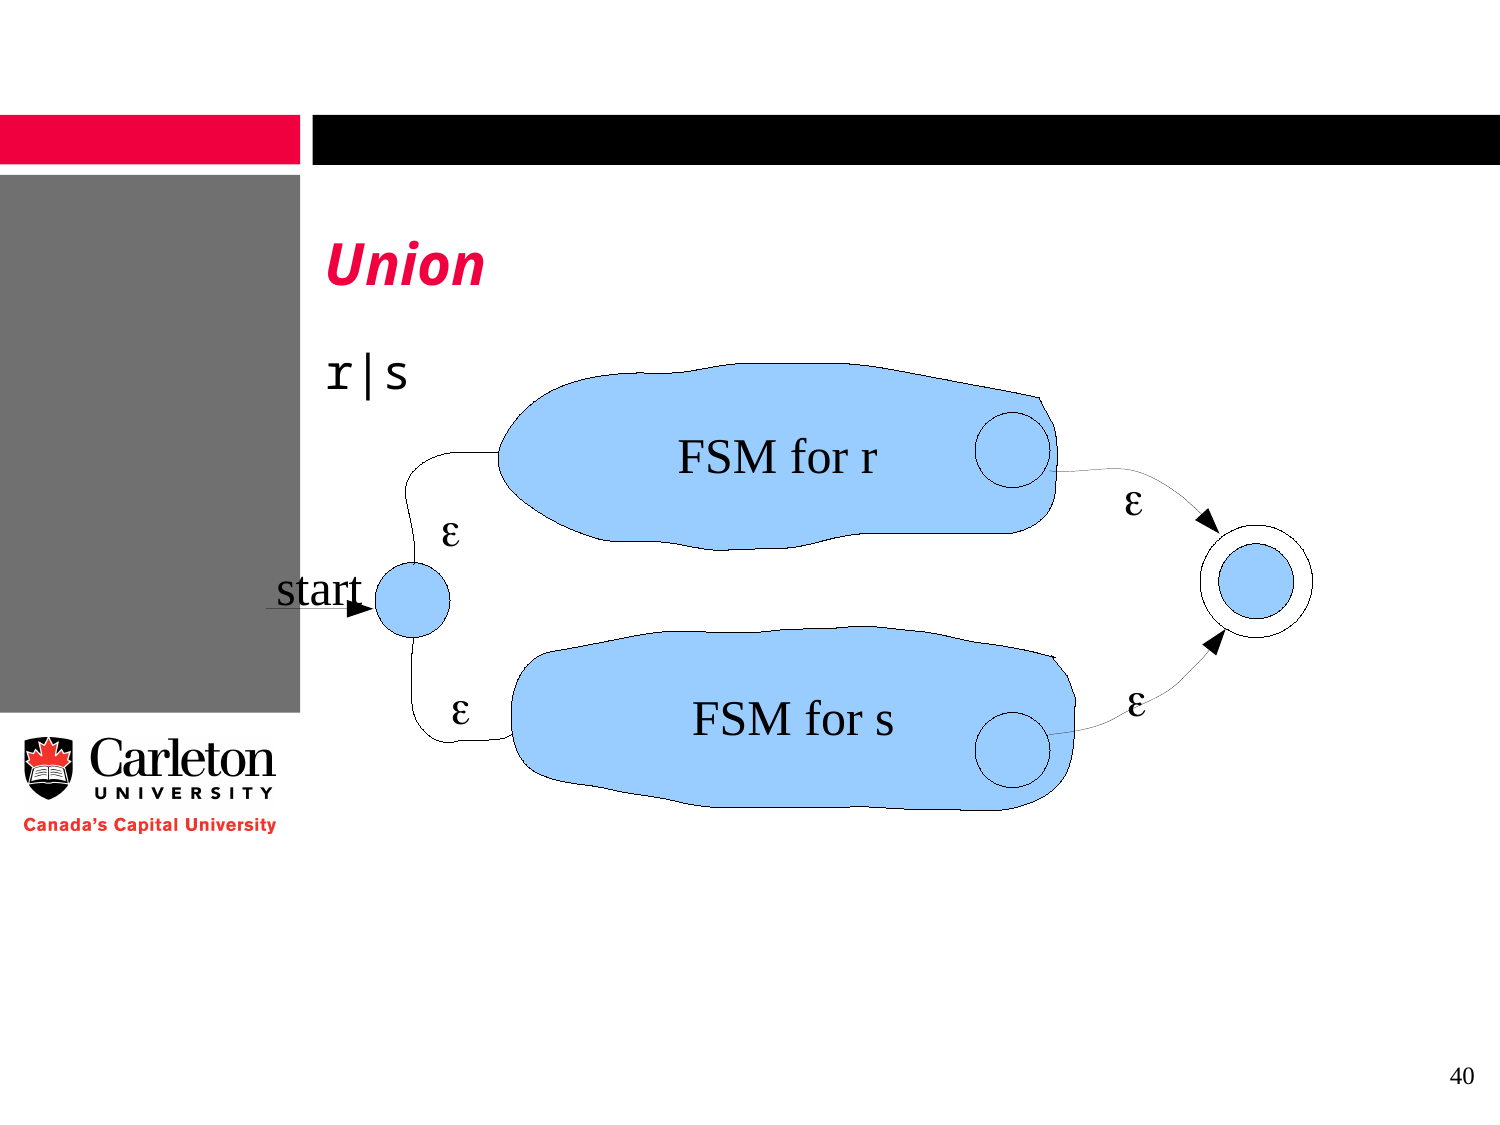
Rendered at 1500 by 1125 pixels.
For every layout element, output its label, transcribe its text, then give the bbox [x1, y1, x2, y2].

text_box [975, 412, 1051, 488]
text_box [375, 562, 451, 638]
title Union [324, 194, 1450, 324]
text_box [975, 712, 1051, 788]
list r|s [324, 324, 1450, 1036]
text_box FSM for r [498, 363, 1058, 551]
text_box [1218, 543, 1294, 619]
picture [24, 737, 276, 834]
